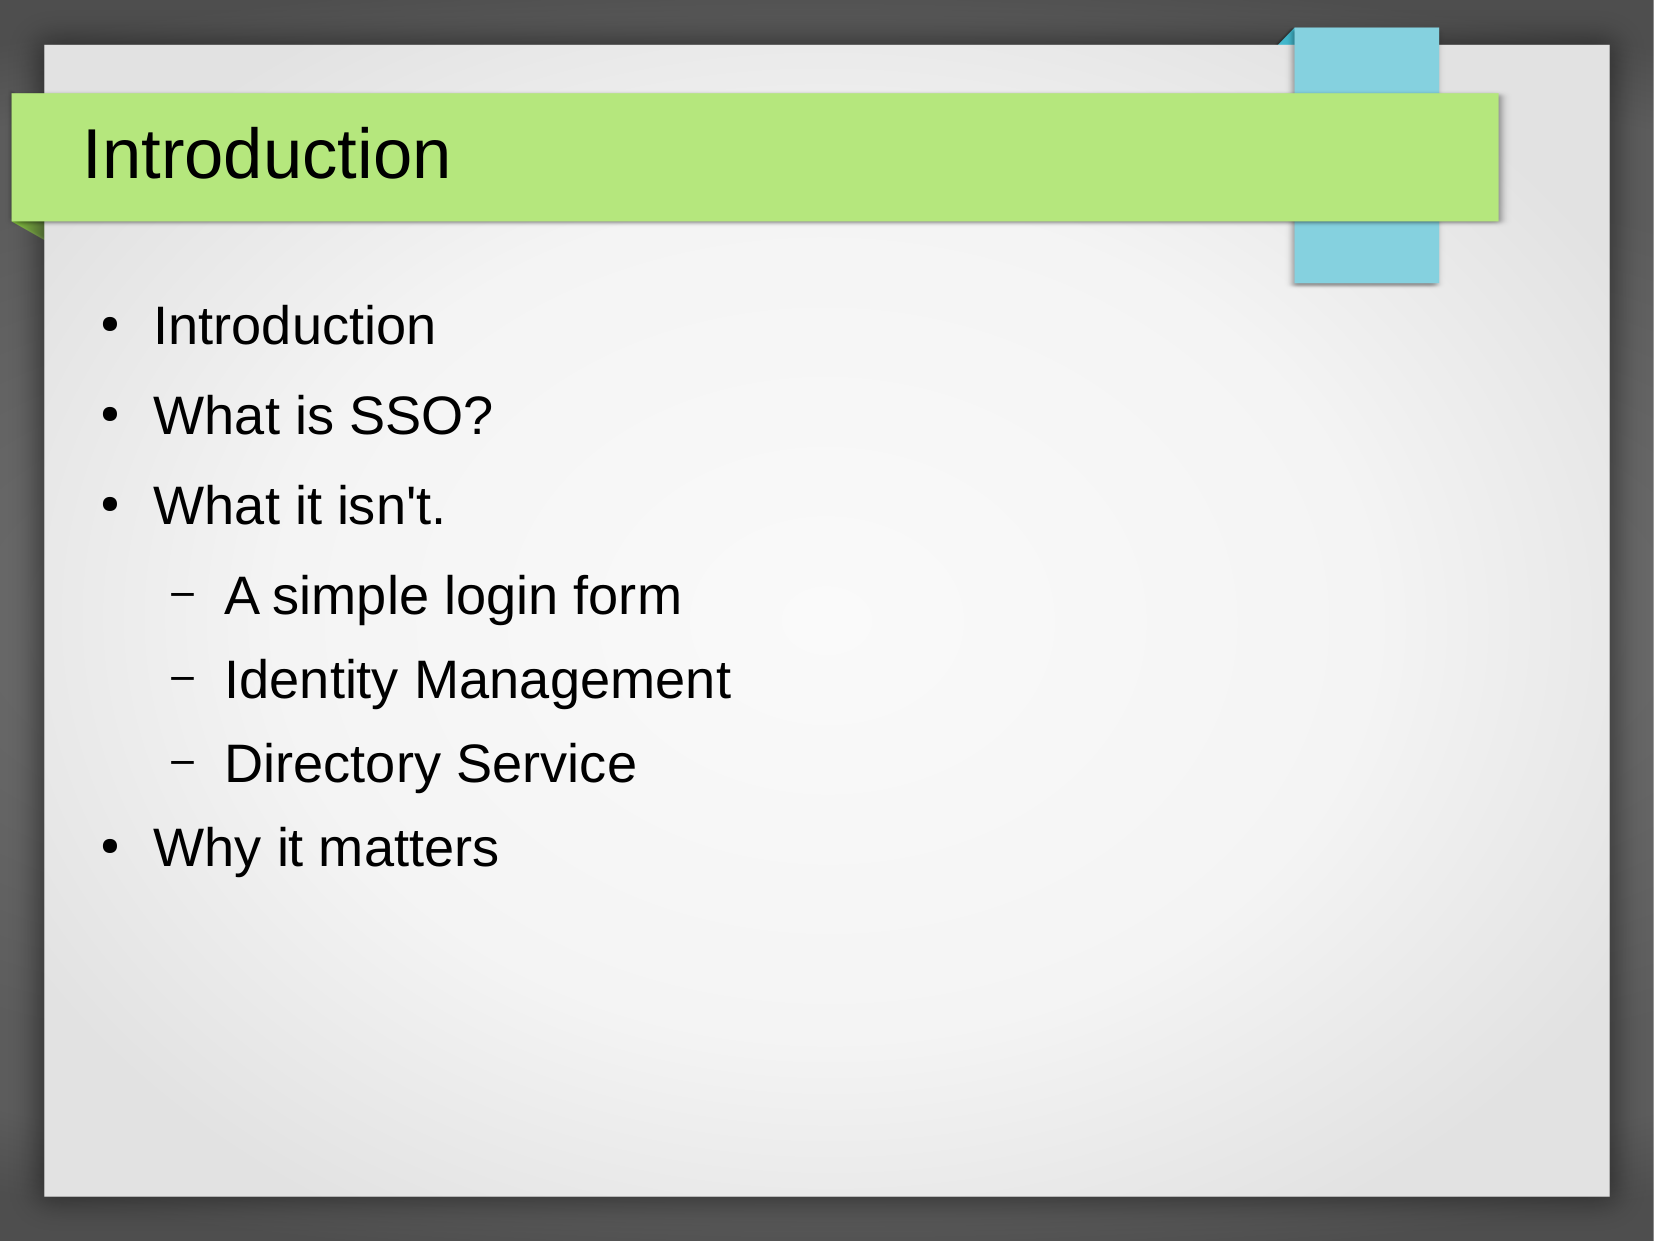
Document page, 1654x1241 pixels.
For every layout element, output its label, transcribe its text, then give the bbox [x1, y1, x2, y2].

title Introduction [82, 94, 1264, 213]
list Introduction What is SSO? What it isn't. A simple login form Identity Management Directory Service Why it matters [82, 295, 1571, 1015]
picture [0, 0, 1654, 1241]
